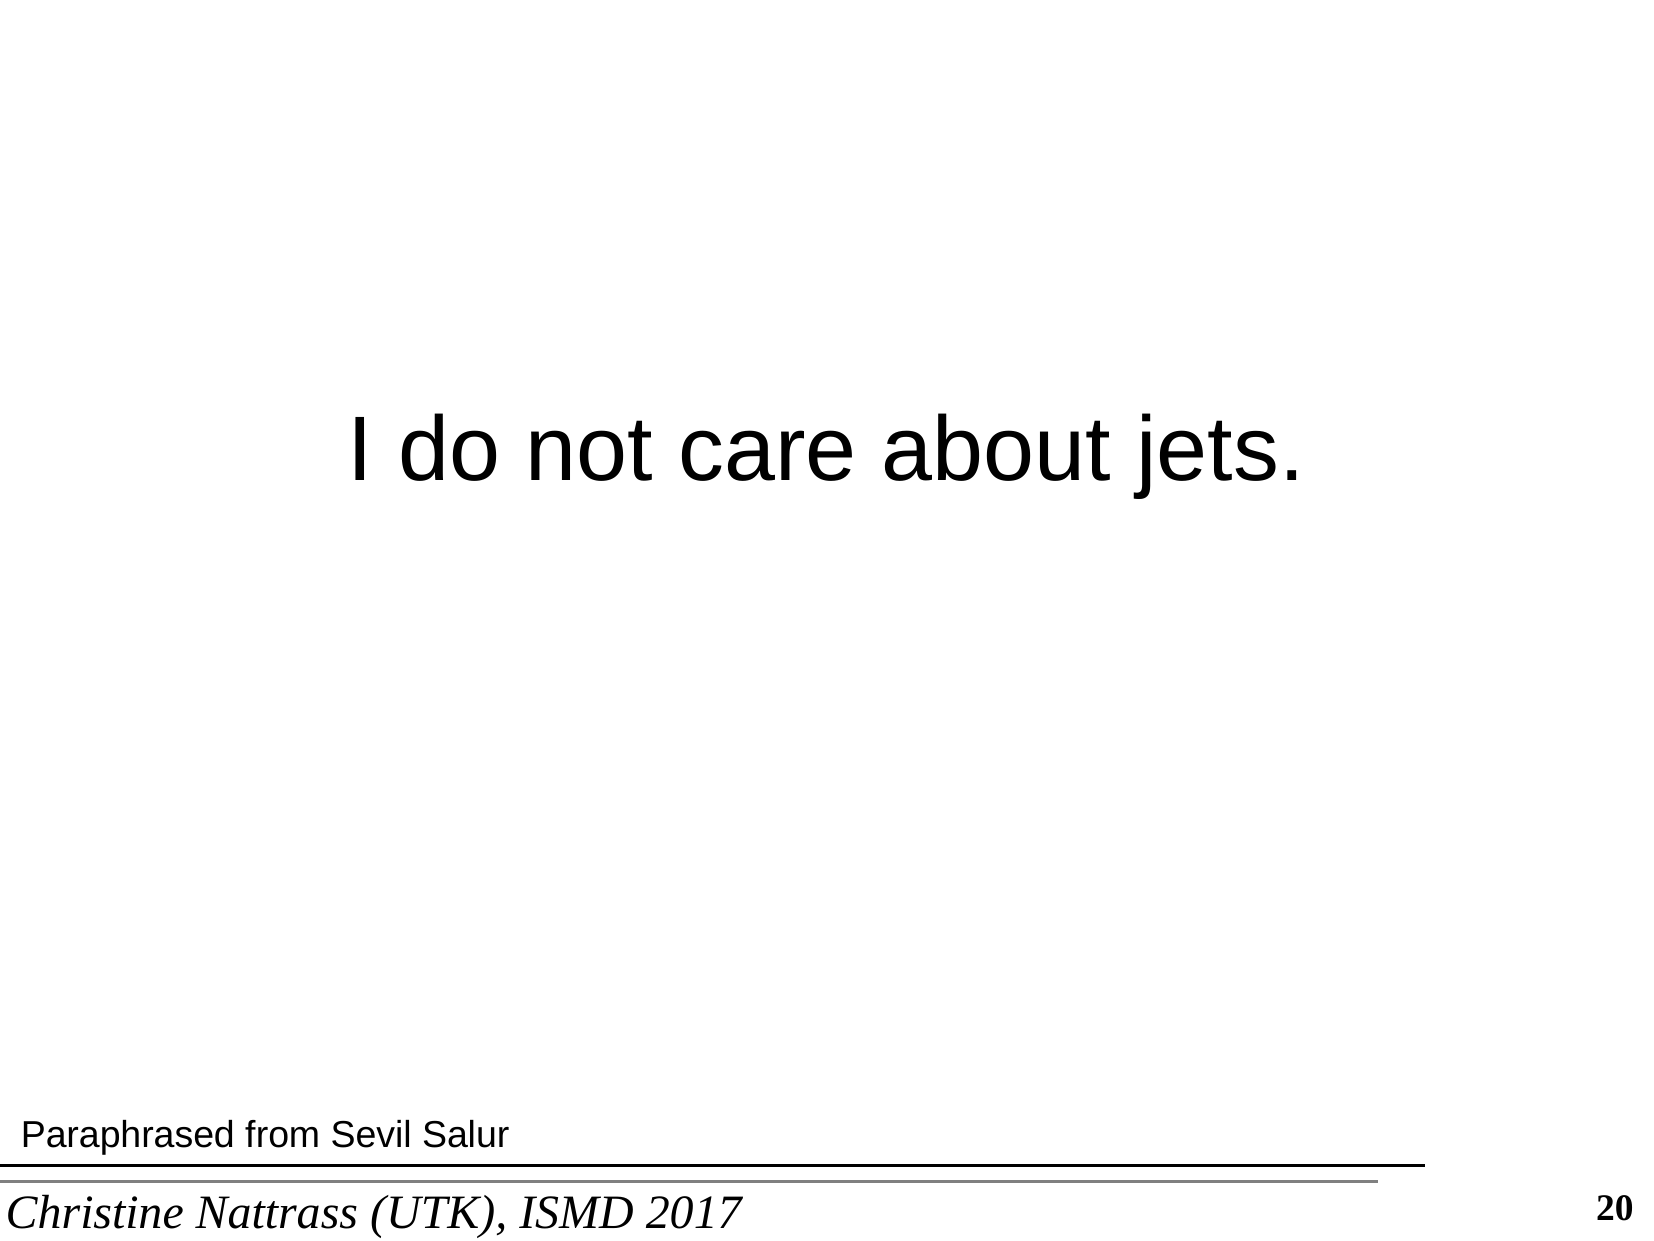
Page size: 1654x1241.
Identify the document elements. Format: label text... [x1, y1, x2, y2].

text_box Paraphrased from Sevil Salur [6, 1106, 1238, 1164]
title I do not care about jets. [82, 344, 1571, 552]
